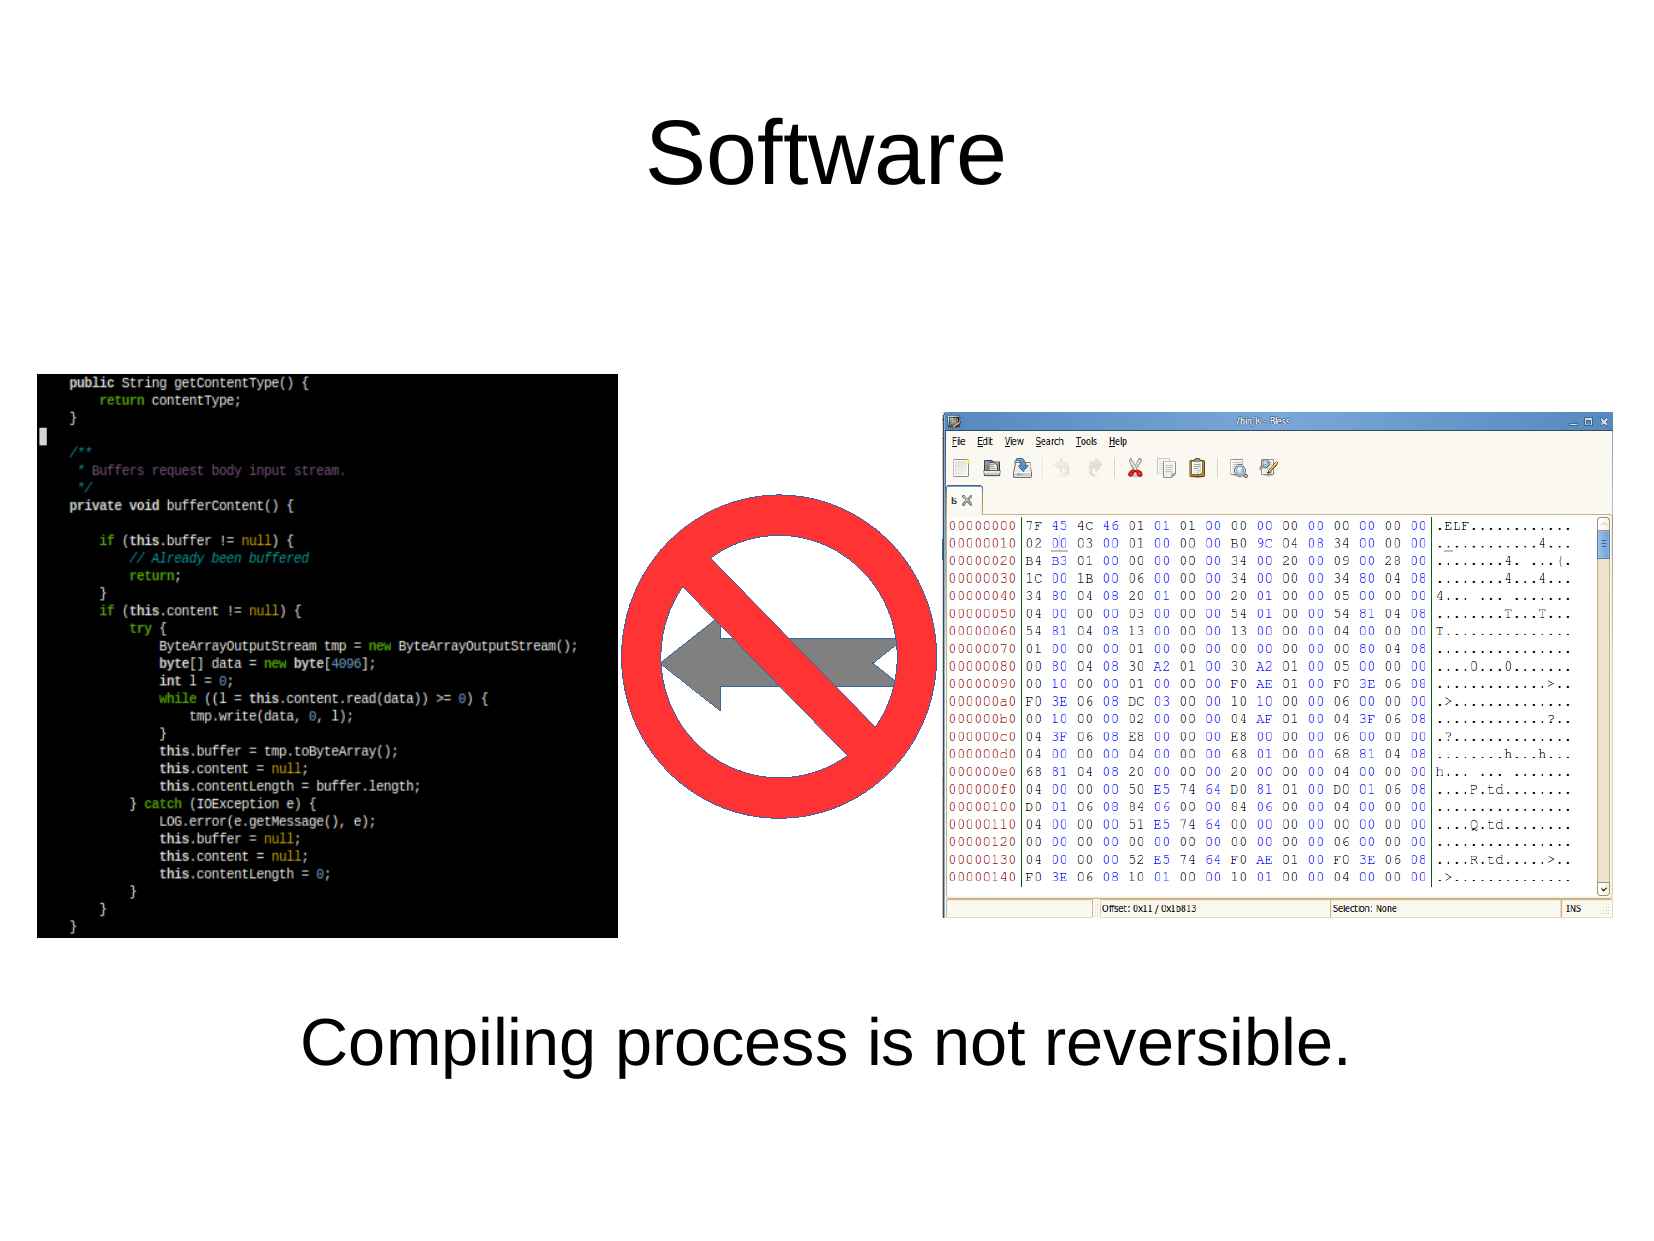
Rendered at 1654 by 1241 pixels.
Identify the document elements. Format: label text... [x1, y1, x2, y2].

text_box Compiling process is not reversible. [82, 975, 1571, 1109]
title Software [82, 49, 1571, 257]
text_box [621, 494, 937, 819]
picture [37, 374, 618, 938]
picture [942, 412, 1613, 918]
